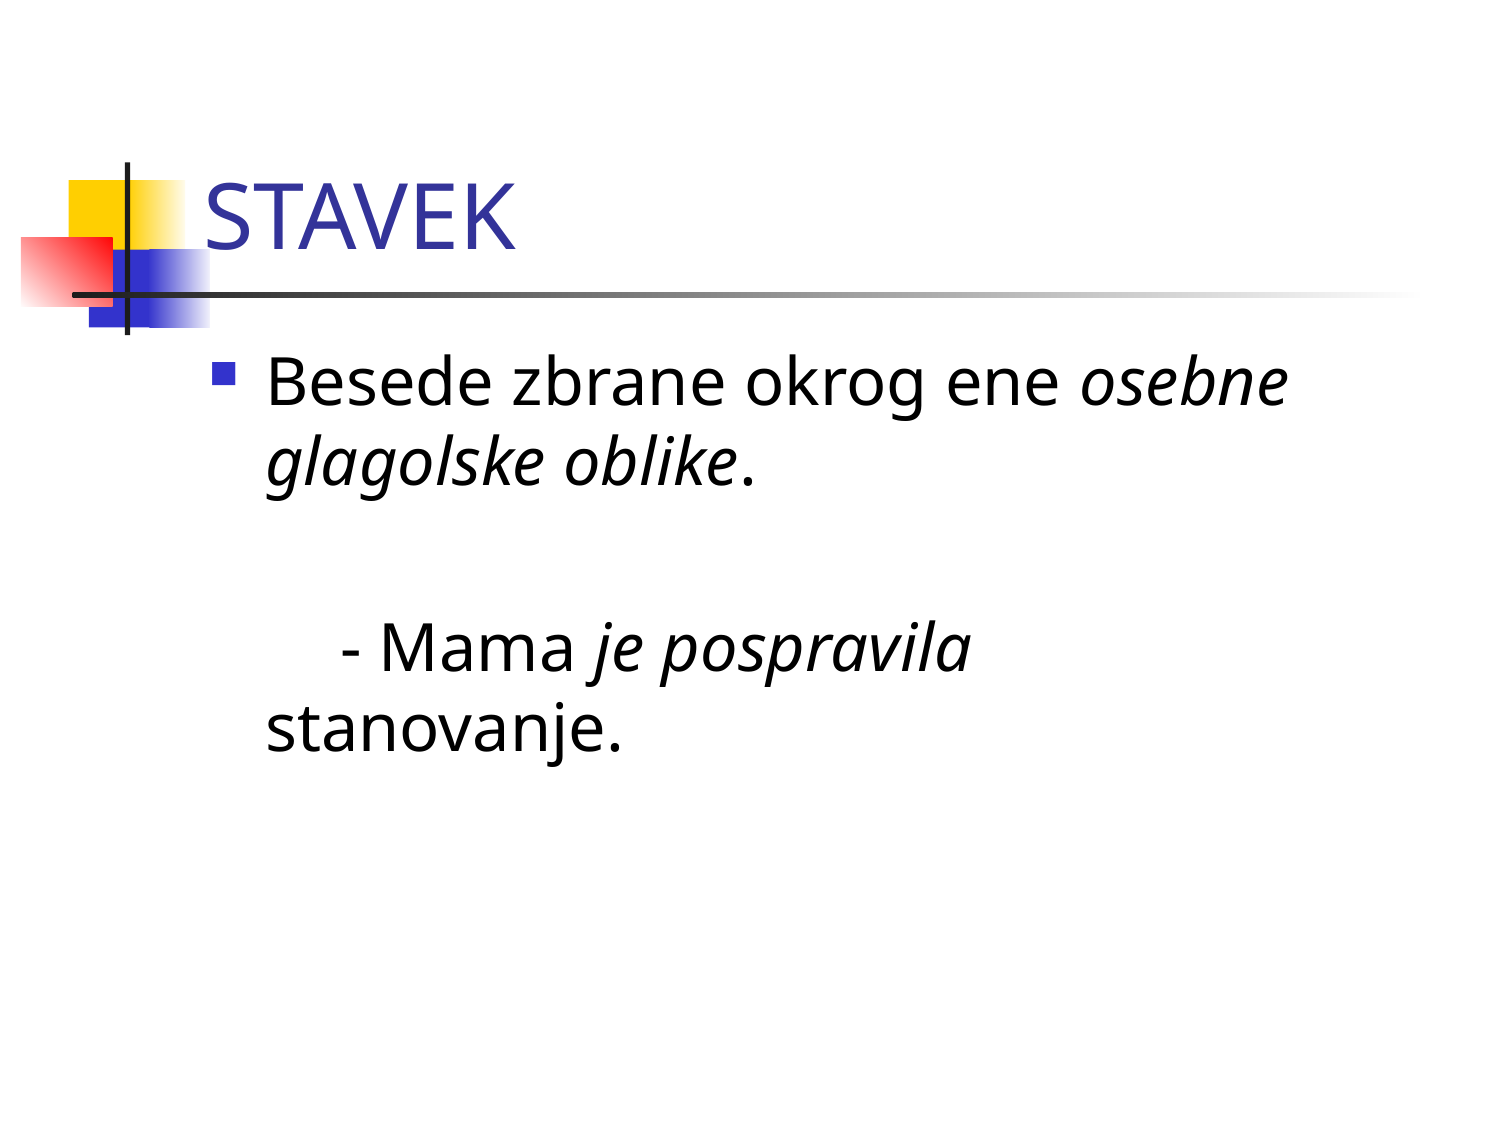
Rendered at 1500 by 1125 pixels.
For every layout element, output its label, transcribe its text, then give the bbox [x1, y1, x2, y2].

list Besede zbrane okrog ene osebne glagolske oblike. - Mama je pospravila stanovanje. [193, 331, 1469, 1006]
title STAVEK [188, 35, 1468, 275]
